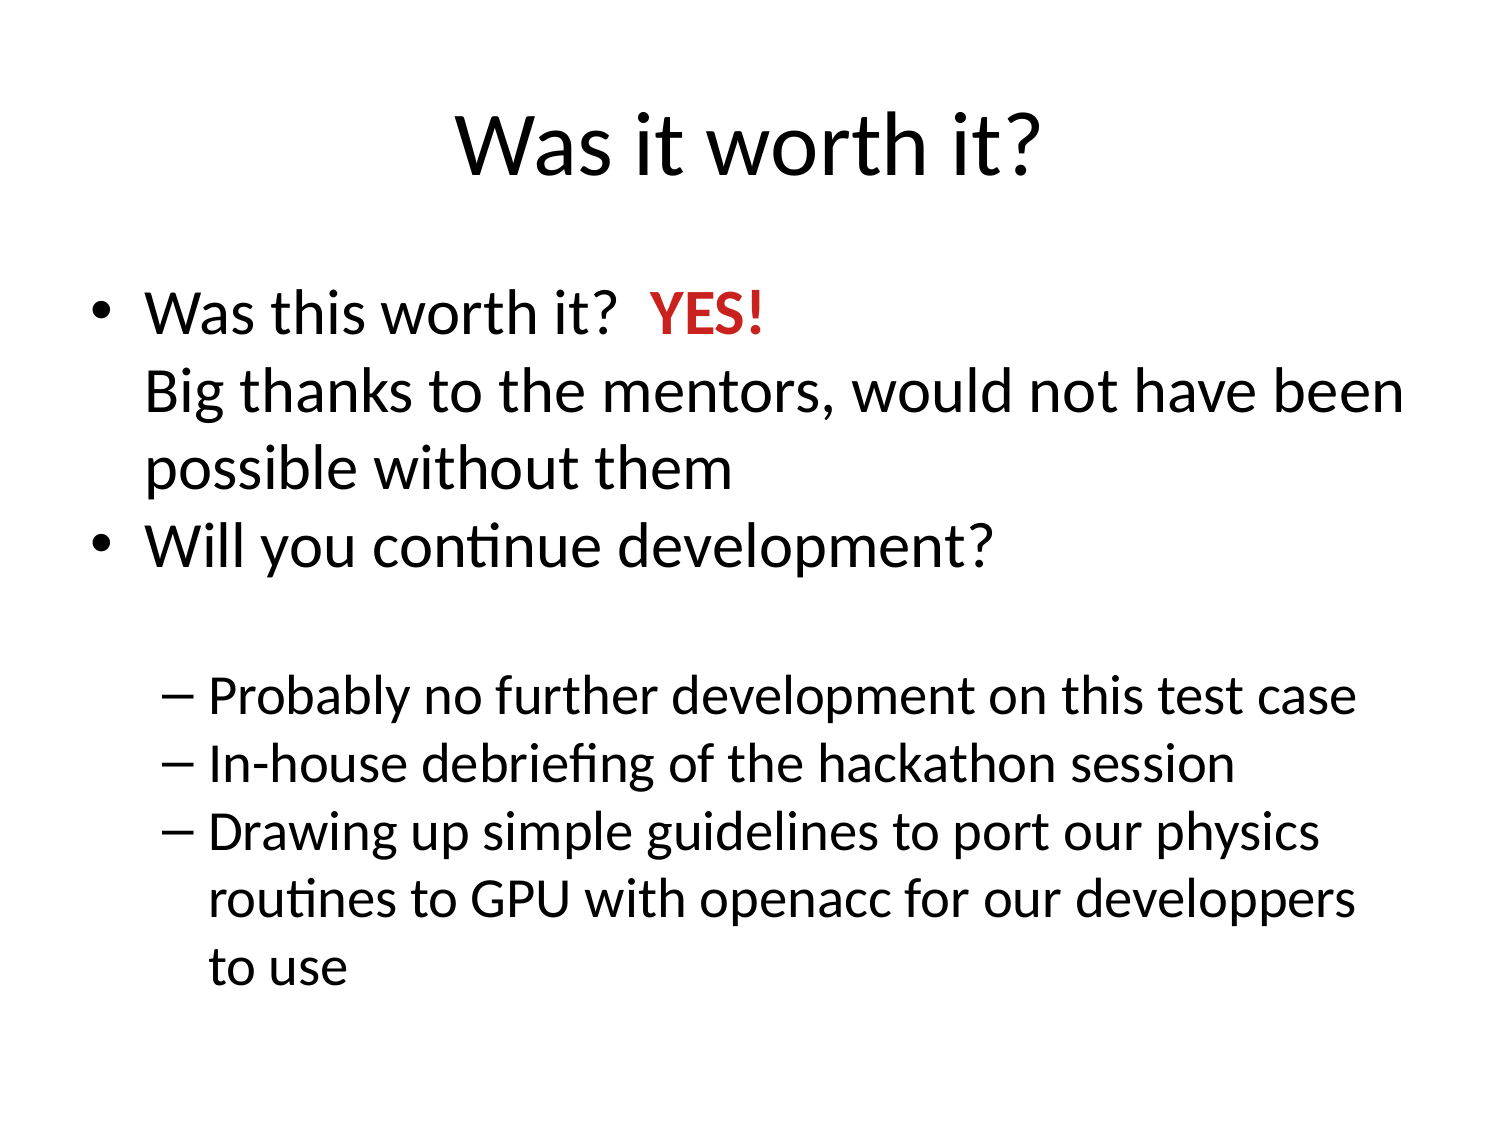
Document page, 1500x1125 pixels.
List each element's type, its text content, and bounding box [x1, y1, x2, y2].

title Was it worth it? [75, 45, 1425, 233]
list Was this worth it? YES! Big thanks to the mentors, would not have been possible without them Will you continue development? Probably no further development on this test case In-house debriefing of the hackathon session Drawing up simple guidelines to port our physics routines to GPU with openacc for our developpers to use [75, 262, 1425, 1005]
